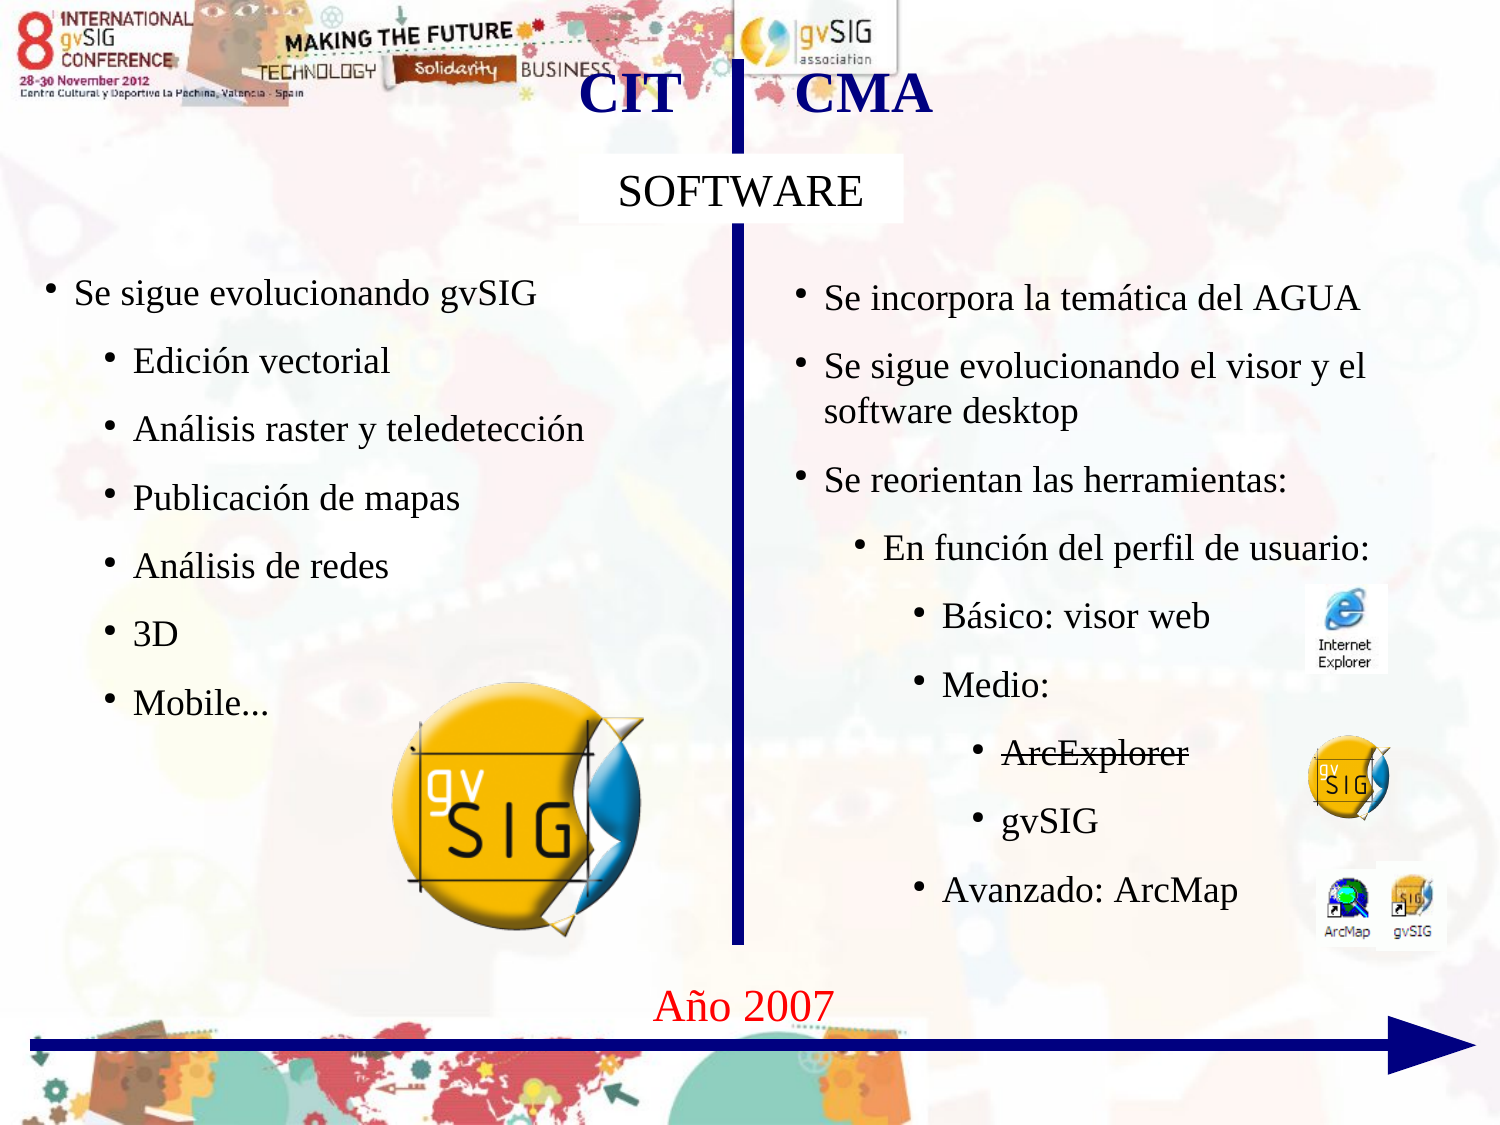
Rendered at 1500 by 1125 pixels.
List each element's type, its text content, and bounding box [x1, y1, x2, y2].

text_box CMA [779, 47, 1093, 133]
picture [0, 0, 1500, 1125]
picture [1305, 732, 1394, 823]
picture [1305, 584, 1388, 674]
text_box Año 2007 [590, 956, 898, 1039]
text_box SOFTWARE [578, 153, 904, 224]
text_box Se sigue evolucionando gvSIG Edición vectorial Análisis raster y teledetección Publicación de mapas Análisis de redes 3D Mobile... [0, 259, 721, 731]
text_box Se incorpora la temática del AGUA Se sigue evolucionando el visor y el software desktop Se reorientan las herramientas: En función del perfil de usuario: Básico: visor web Medio: ArcExplorer gvSIG Avanzado: ArcMap [720, 265, 1483, 918]
text_box CIT [519, 47, 697, 133]
